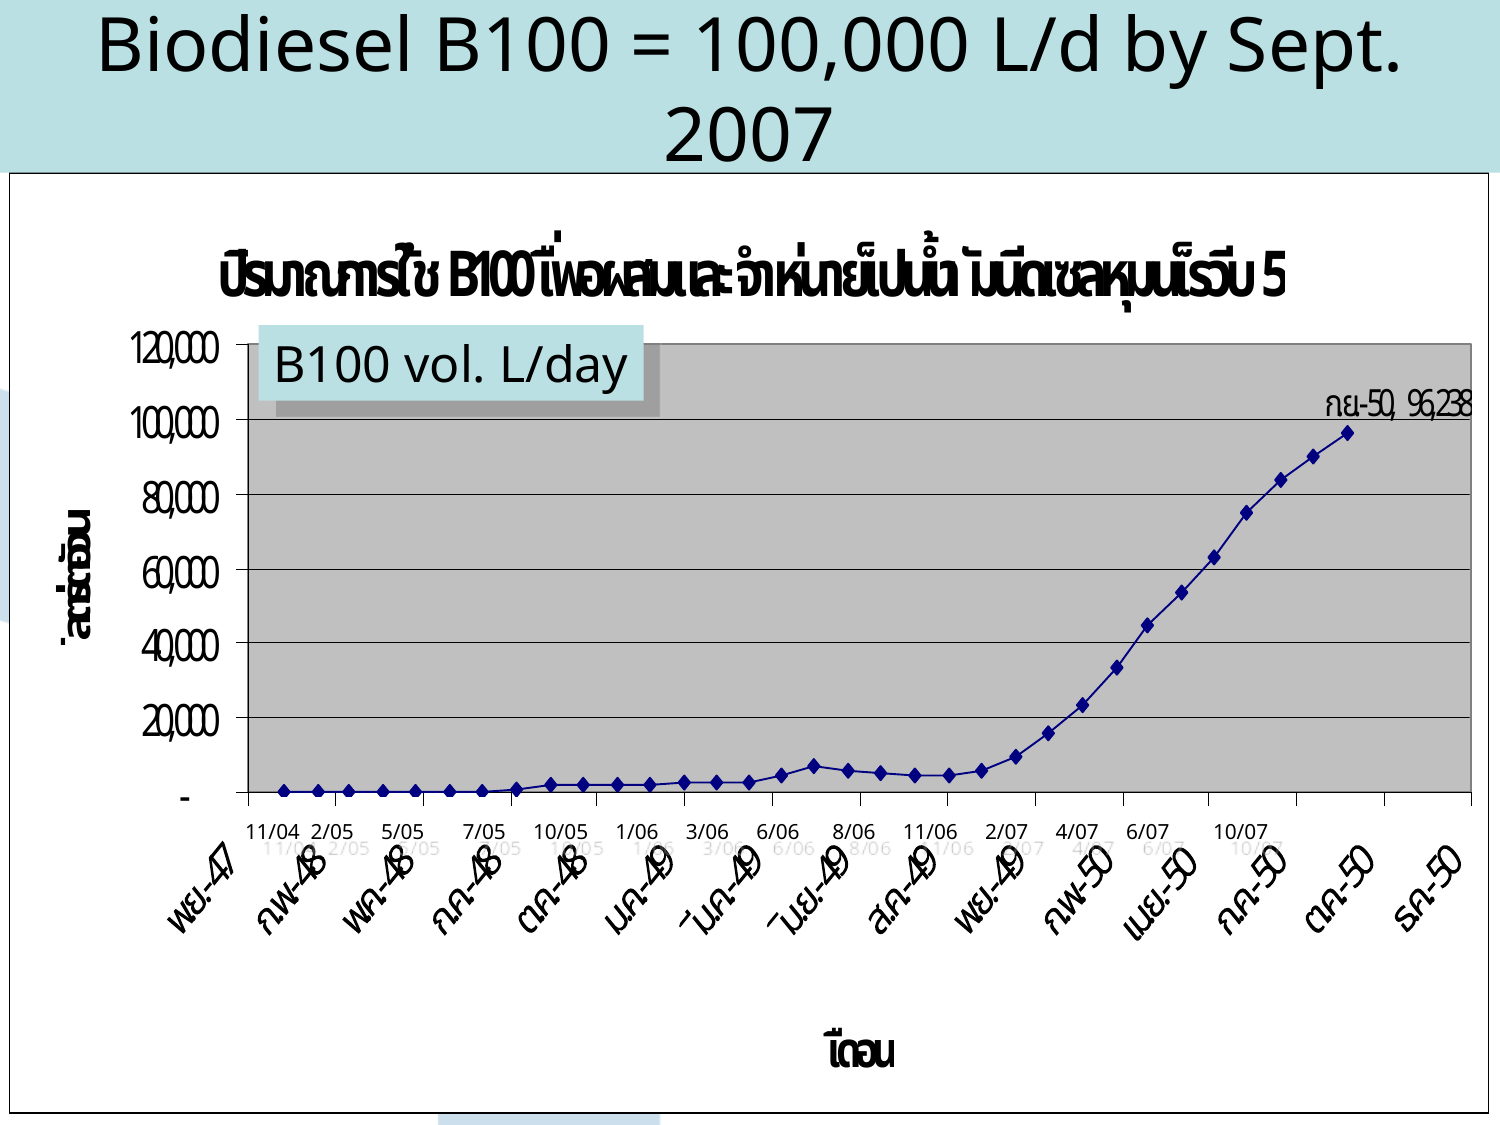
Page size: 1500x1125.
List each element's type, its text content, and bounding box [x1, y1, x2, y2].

text_box B100 vol. L/day [258, 325, 644, 401]
text_box 11/04 2/05 5/05 7/05 10/05 1/06 3/06 6/06 8/06 11/06 2/07 4/07 6/07 10/07 [230, 810, 1471, 852]
title Biodiesel B100 = 100,000 L/d by Sept. 2007 [0, 0, 1500, 173]
picture [0, 173, 1500, 1125]
